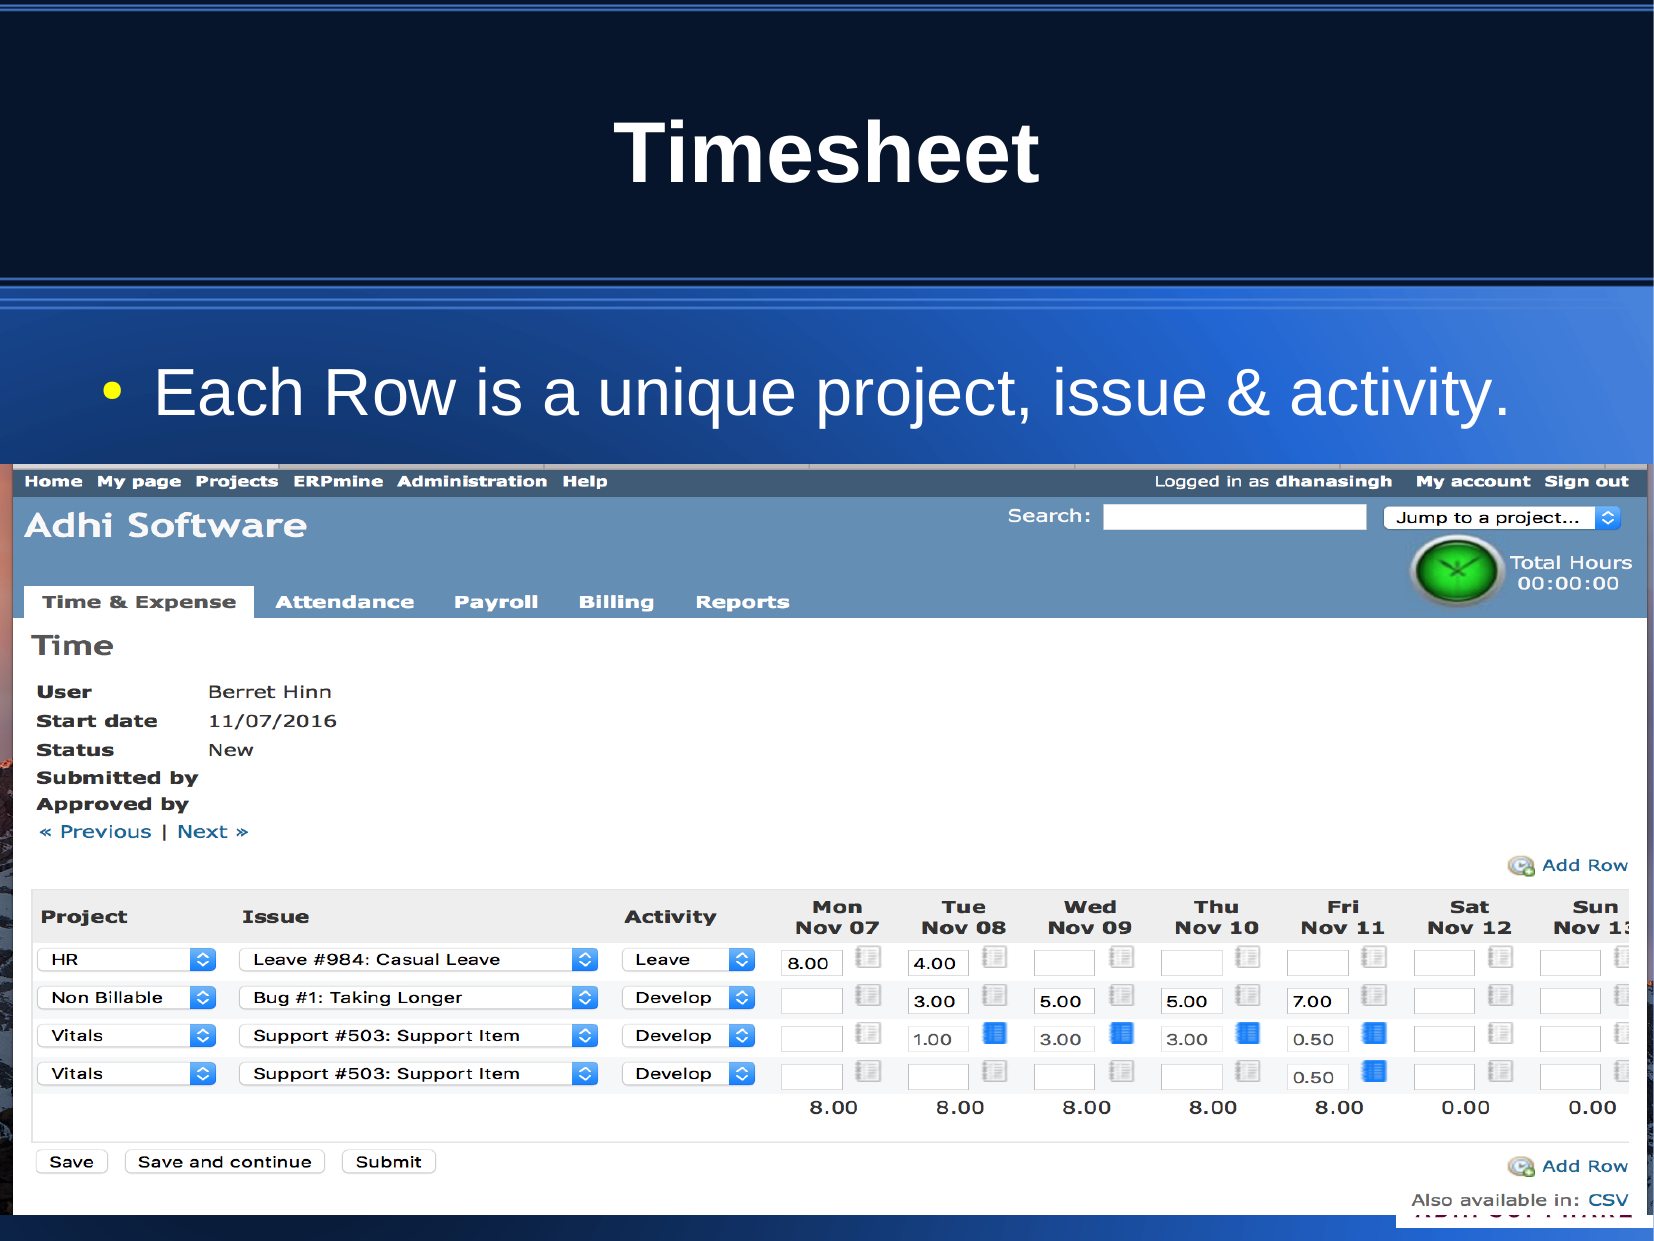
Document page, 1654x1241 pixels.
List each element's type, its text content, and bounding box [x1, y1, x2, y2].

title Timesheet [82, 49, 1571, 257]
picture [0, 0, 1654, 1241]
list Each Row is a unique project, issue & activity. [82, 355, 1571, 464]
